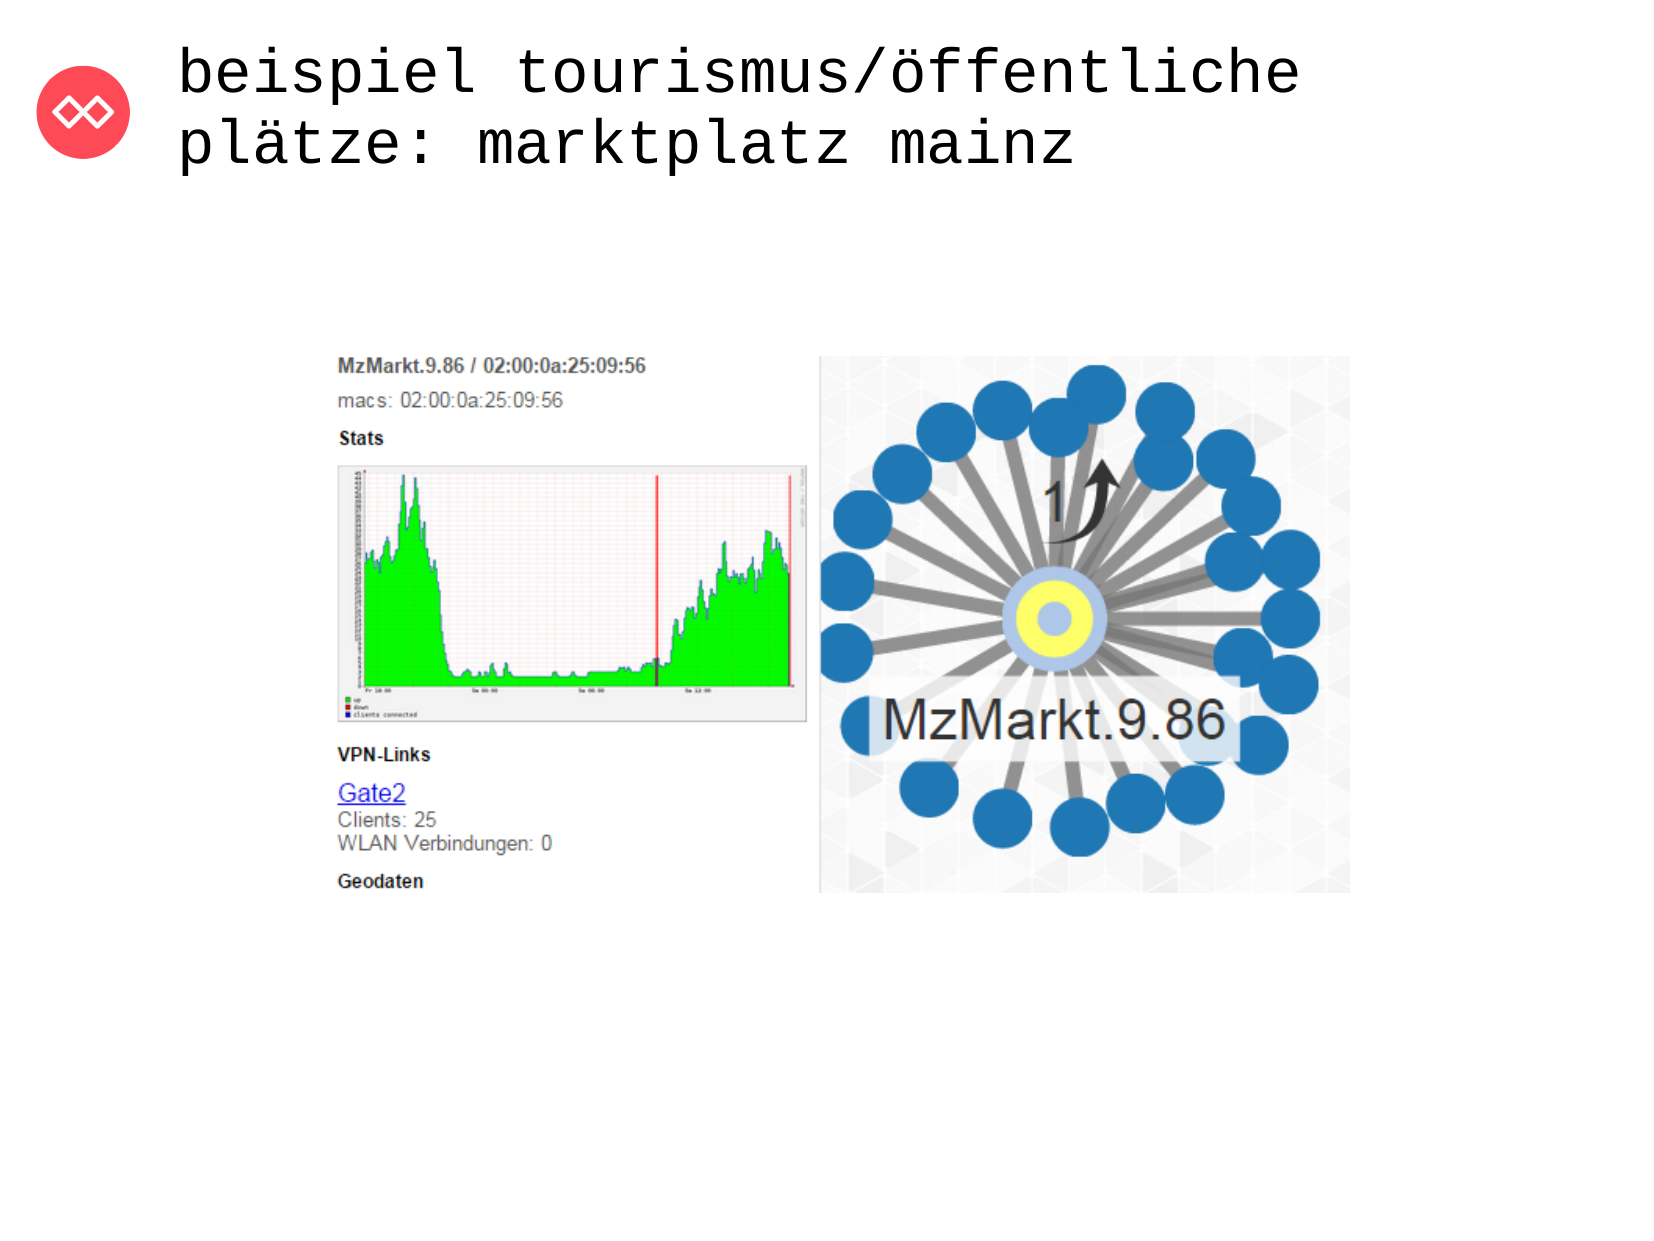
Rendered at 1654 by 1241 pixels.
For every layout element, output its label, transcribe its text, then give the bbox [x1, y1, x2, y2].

picture [330, 356, 1350, 893]
title beispiel tourismus/öffentliche plätze: marktplatz mainz [177, 8, 1465, 216]
picture [17, 46, 149, 178]
